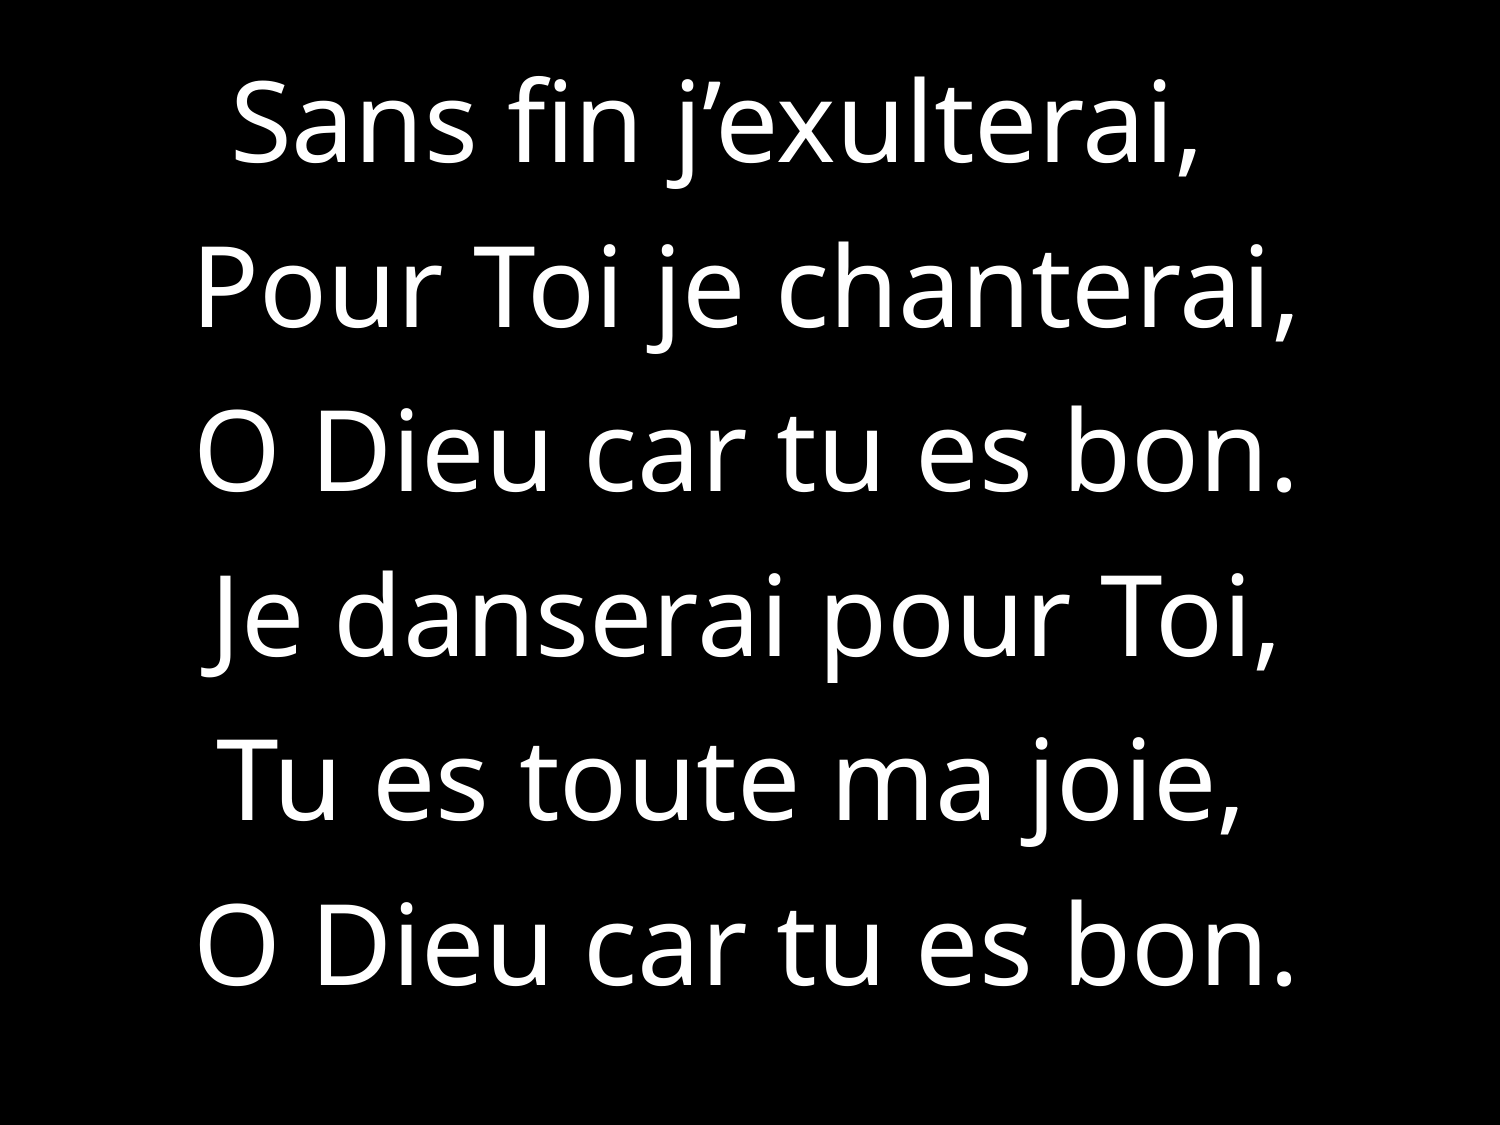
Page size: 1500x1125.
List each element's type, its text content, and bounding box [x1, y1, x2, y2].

list Sans fin j’exulterai, Pour Toi je chanterai, O Dieu car tu es bon. Je danserai pour Toi, Tu es toute ma joie, O Dieu car tu es bon. [0, 42, 1495, 1125]
